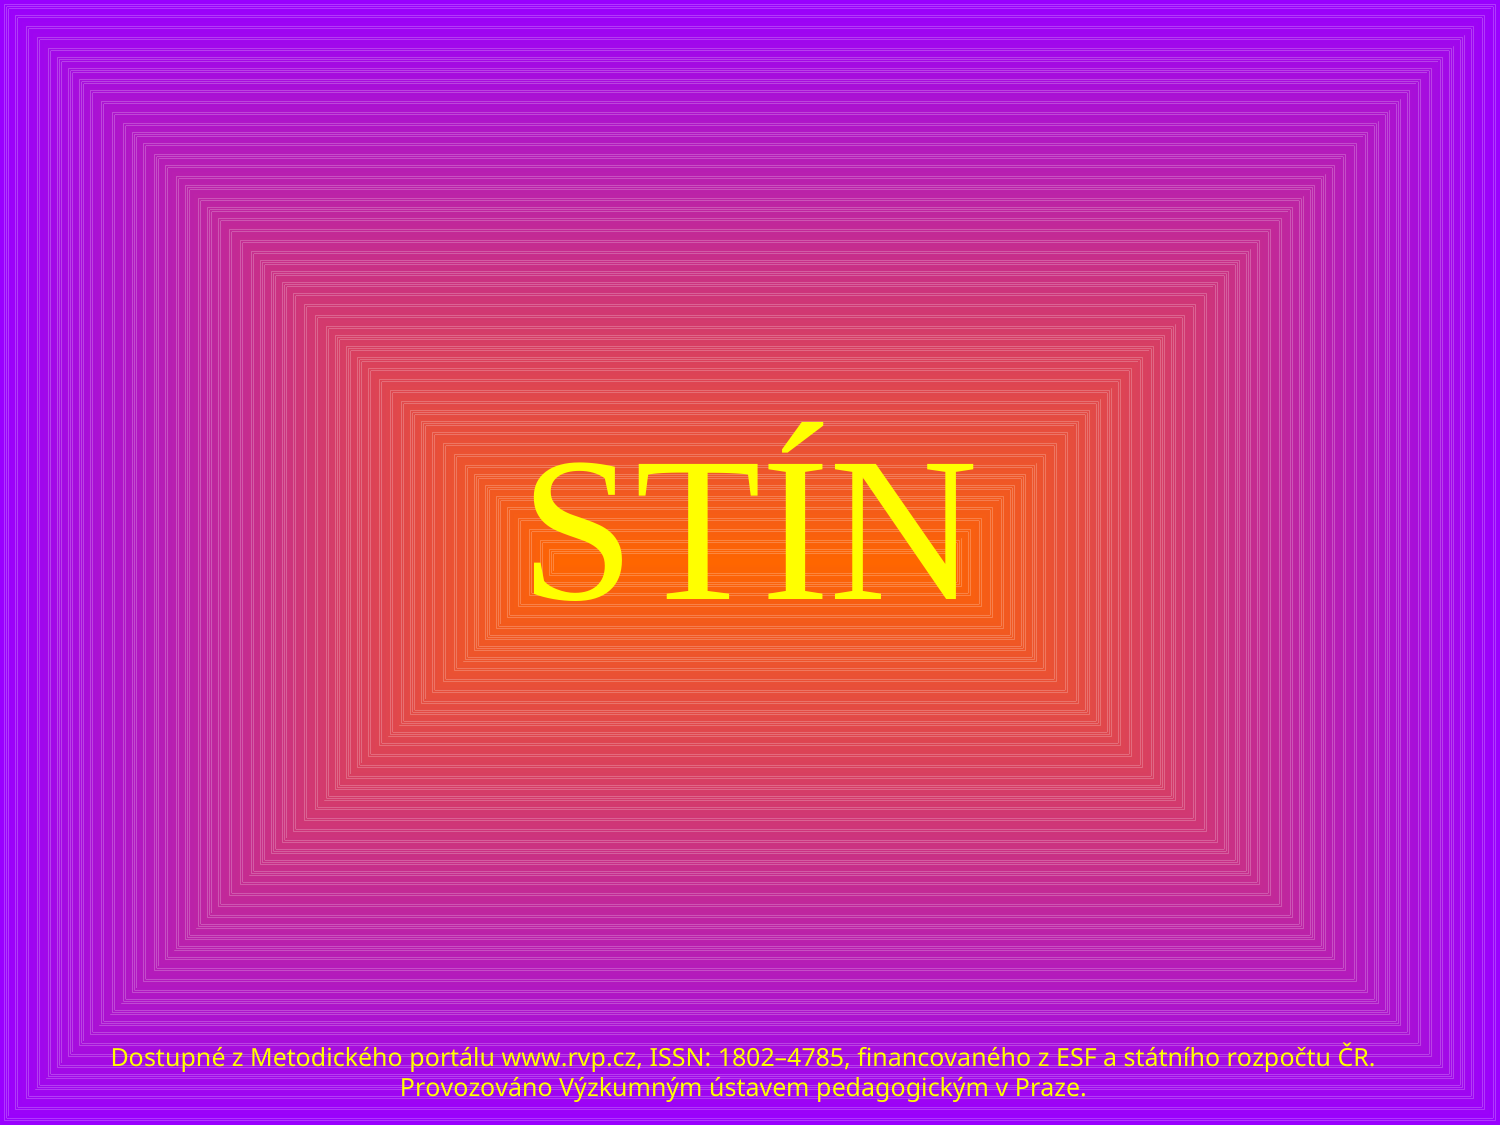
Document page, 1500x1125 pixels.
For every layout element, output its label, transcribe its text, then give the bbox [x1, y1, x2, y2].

text_box STÍN [0, 385, 1500, 649]
text_box Dostupné z Metodického portálu www.rvp.cz, ISSN: 1802–4785, financovaného z ESF a státního rozpočtu ČR. Provozováno Výzkumným ústavem pedagogickým v Praze. [35, 1041, 1454, 1102]
